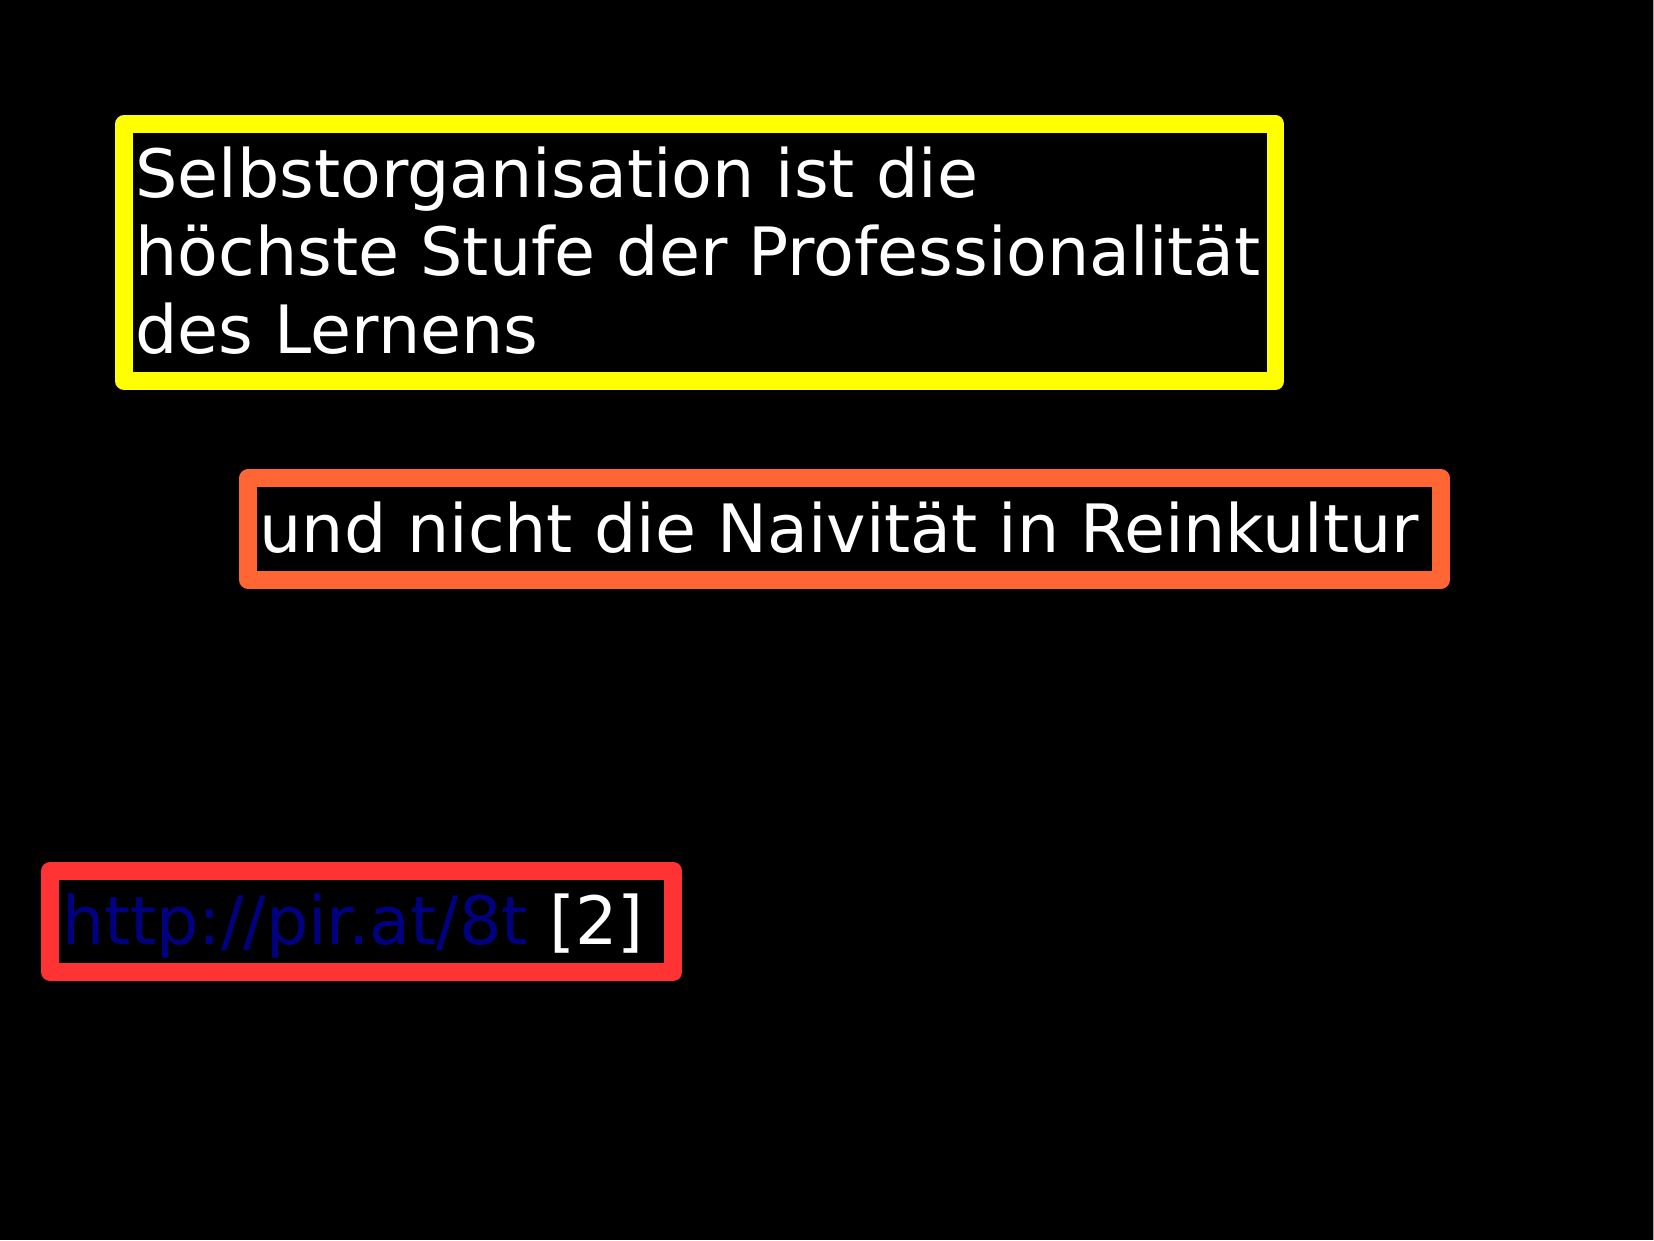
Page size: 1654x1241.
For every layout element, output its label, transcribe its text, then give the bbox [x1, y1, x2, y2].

text_box Selbstorganisation ist die höchste Stufe der Professionalität des Lernens [124, 124, 1276, 382]
text_box und nicht die Naivität in Reinkultur [248, 478, 1441, 580]
text_box http://pir.at/8t [2] [50, 870, 674, 973]
